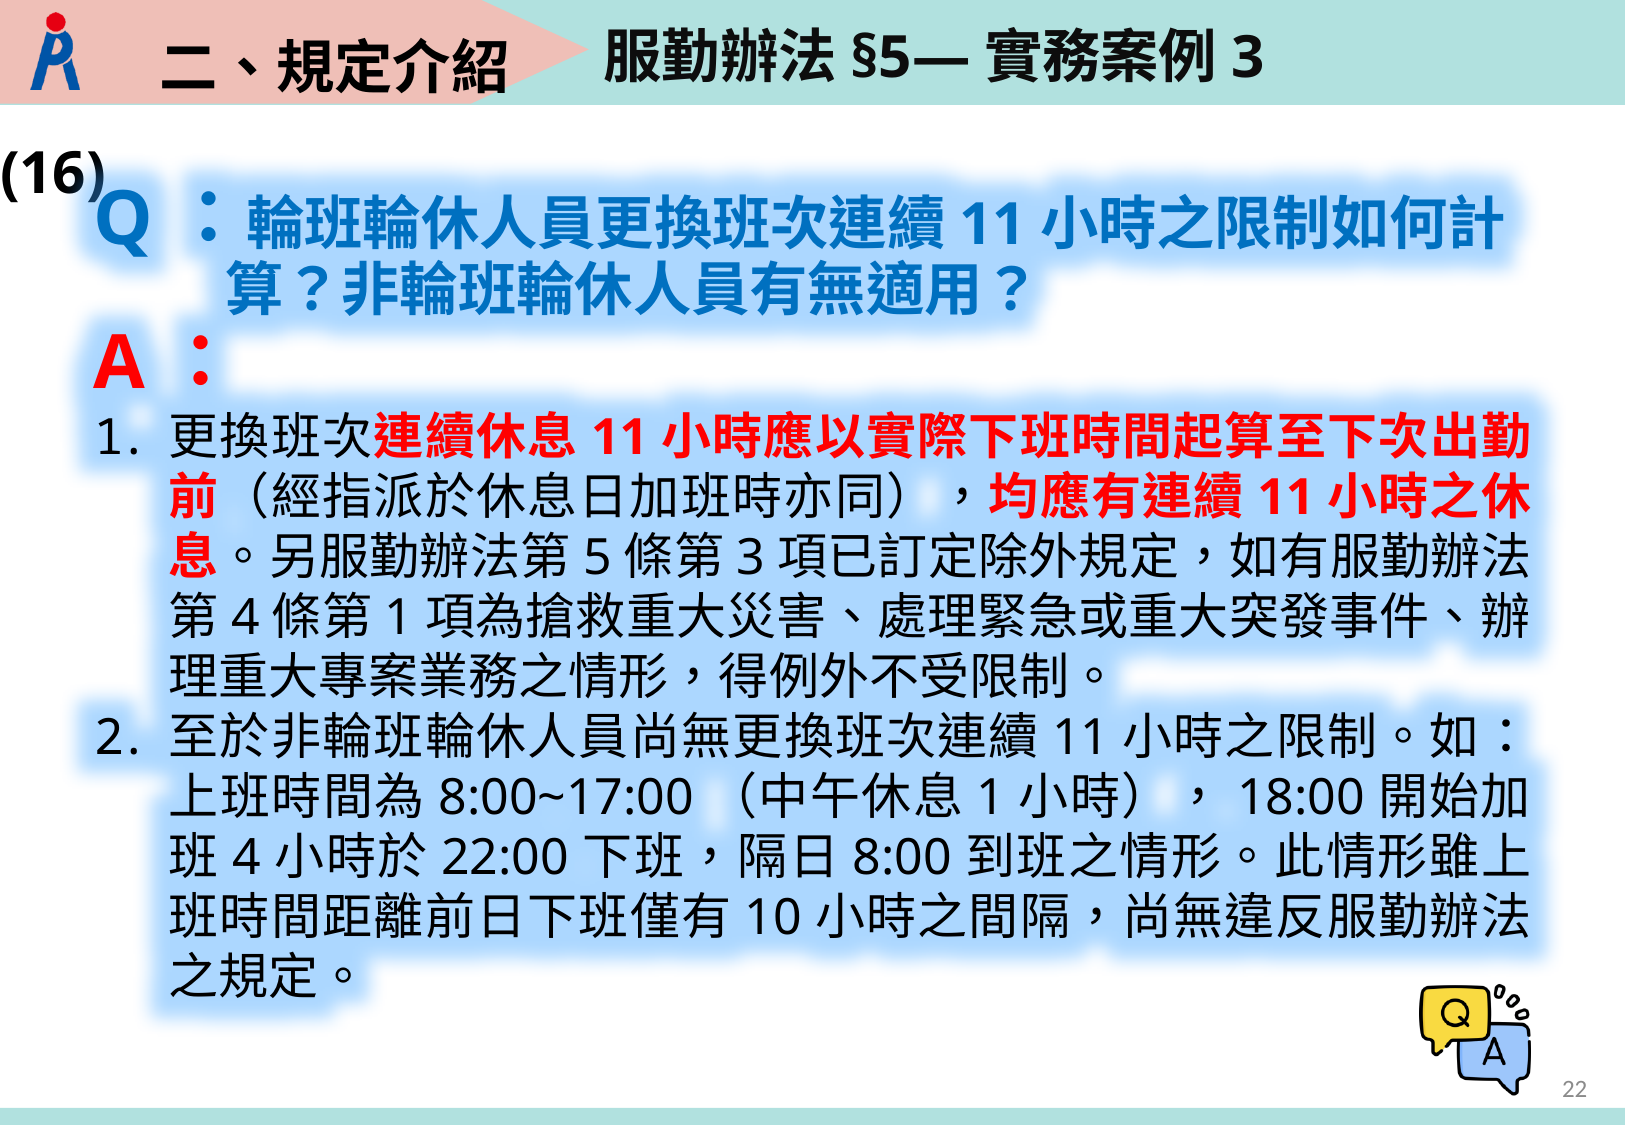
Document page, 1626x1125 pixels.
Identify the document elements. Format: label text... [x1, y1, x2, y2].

text_box 服勤辦法§5—實務案例3 [588, 11, 1570, 97]
slide_number <編號> [1236, 1057, 1603, 1107]
text_box Q：輪班輪休人員更換班次連續11小時之限制如何計算？非輪班輪休人員有無適用？ A： 更換班次連續休息11小時應以實際下班時間起算至下次出勤前（經指派於休息日加班時亦同），均應有連續11小時之休息。另服勤辦法第5條第3項已訂定除外規定，如有服勤辦法第4條第1項為搶救重大災害、處理緊急或重大突發事件、辦理重大專案業務之情形，得例外不受限制。 至於非輪班輪休人員尚無更換班次連續11小時之限制。如：上班時間為8:00~17:00（中午休息1小時），18:00開始加班4小時於22:00下班，隔日8:00到班之情形。此情形雖上班時間距離前日下班僅有10小時之間隔，尚無違反服勤辦法之規定。 [78, 172, 1546, 967]
picture [30, 12, 80, 90]
text_box [0, 0, 1625, 105]
picture [1419, 983, 1531, 1096]
text_box 二、規定介紹(16) [0, 0, 588, 104]
text_box [0, 1107, 1625, 1125]
